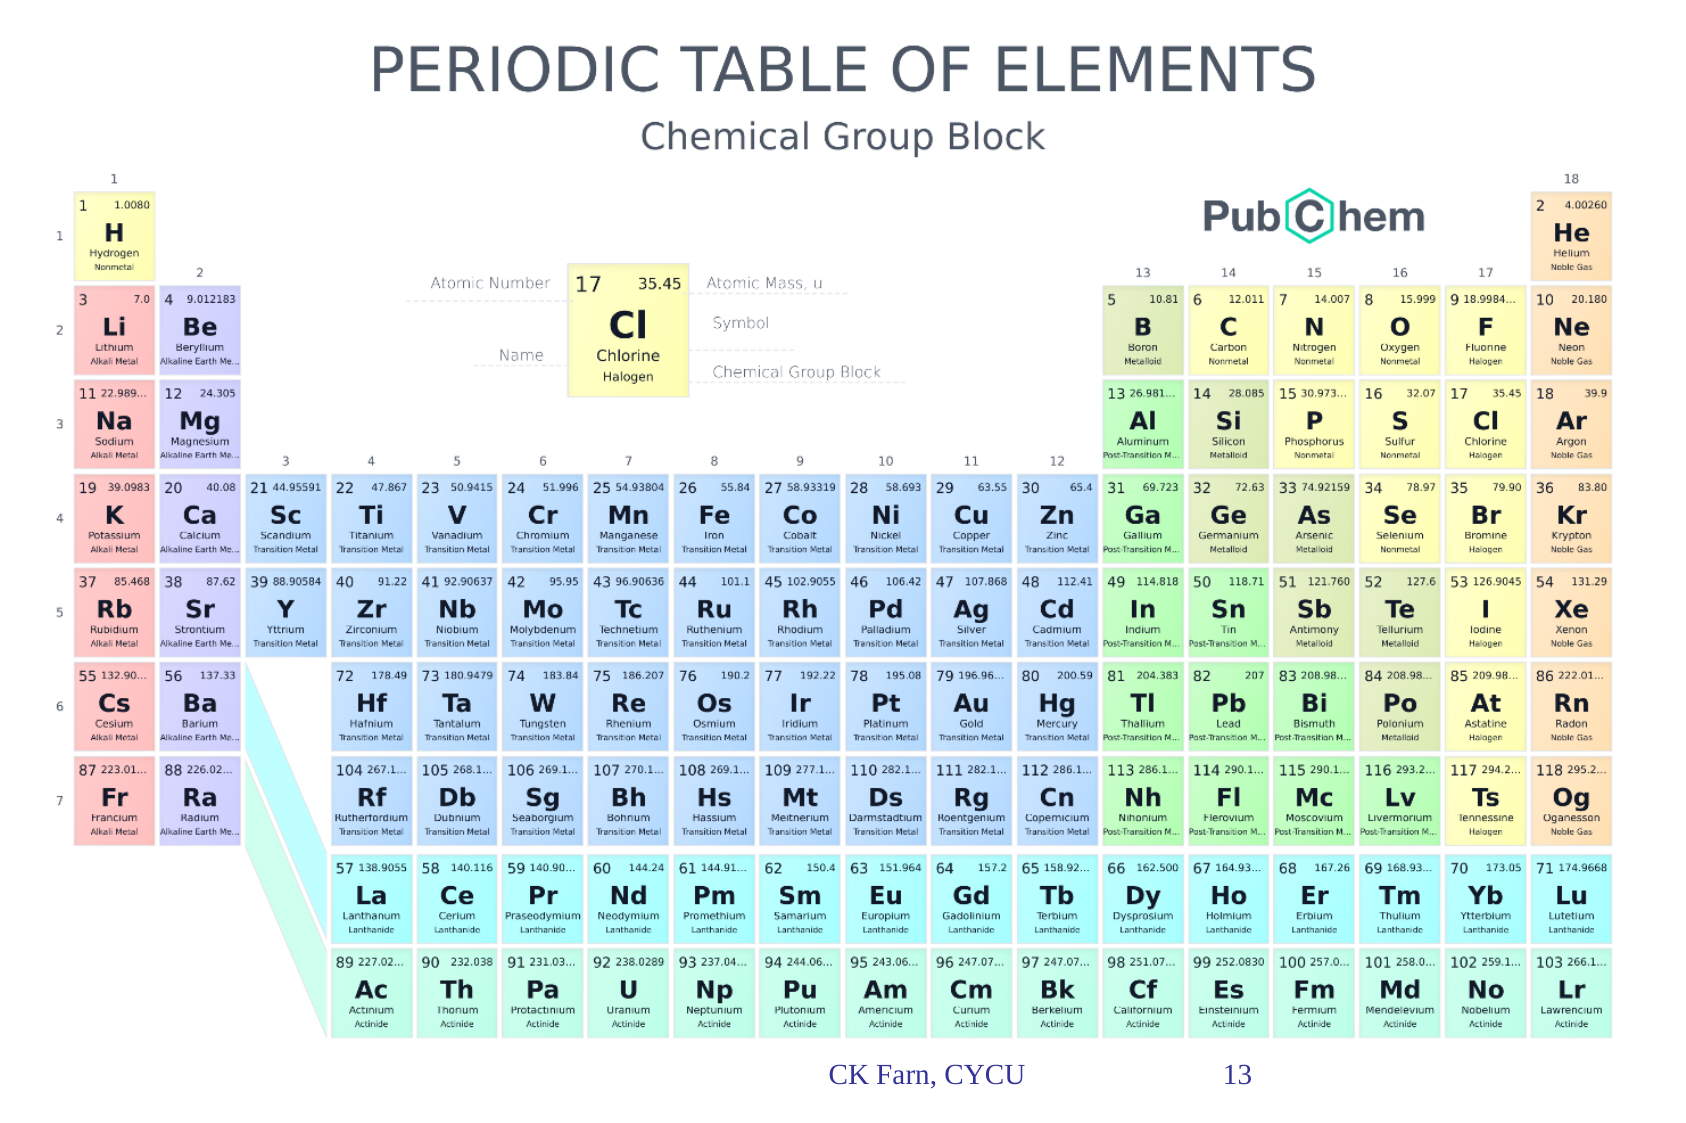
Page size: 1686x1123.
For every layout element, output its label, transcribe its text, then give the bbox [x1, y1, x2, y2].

footer CK Farn, CYCU [660, 1048, 1194, 1123]
slide_number 4 [1207, 1048, 1560, 1123]
picture [0, 0, 1686, 1123]
